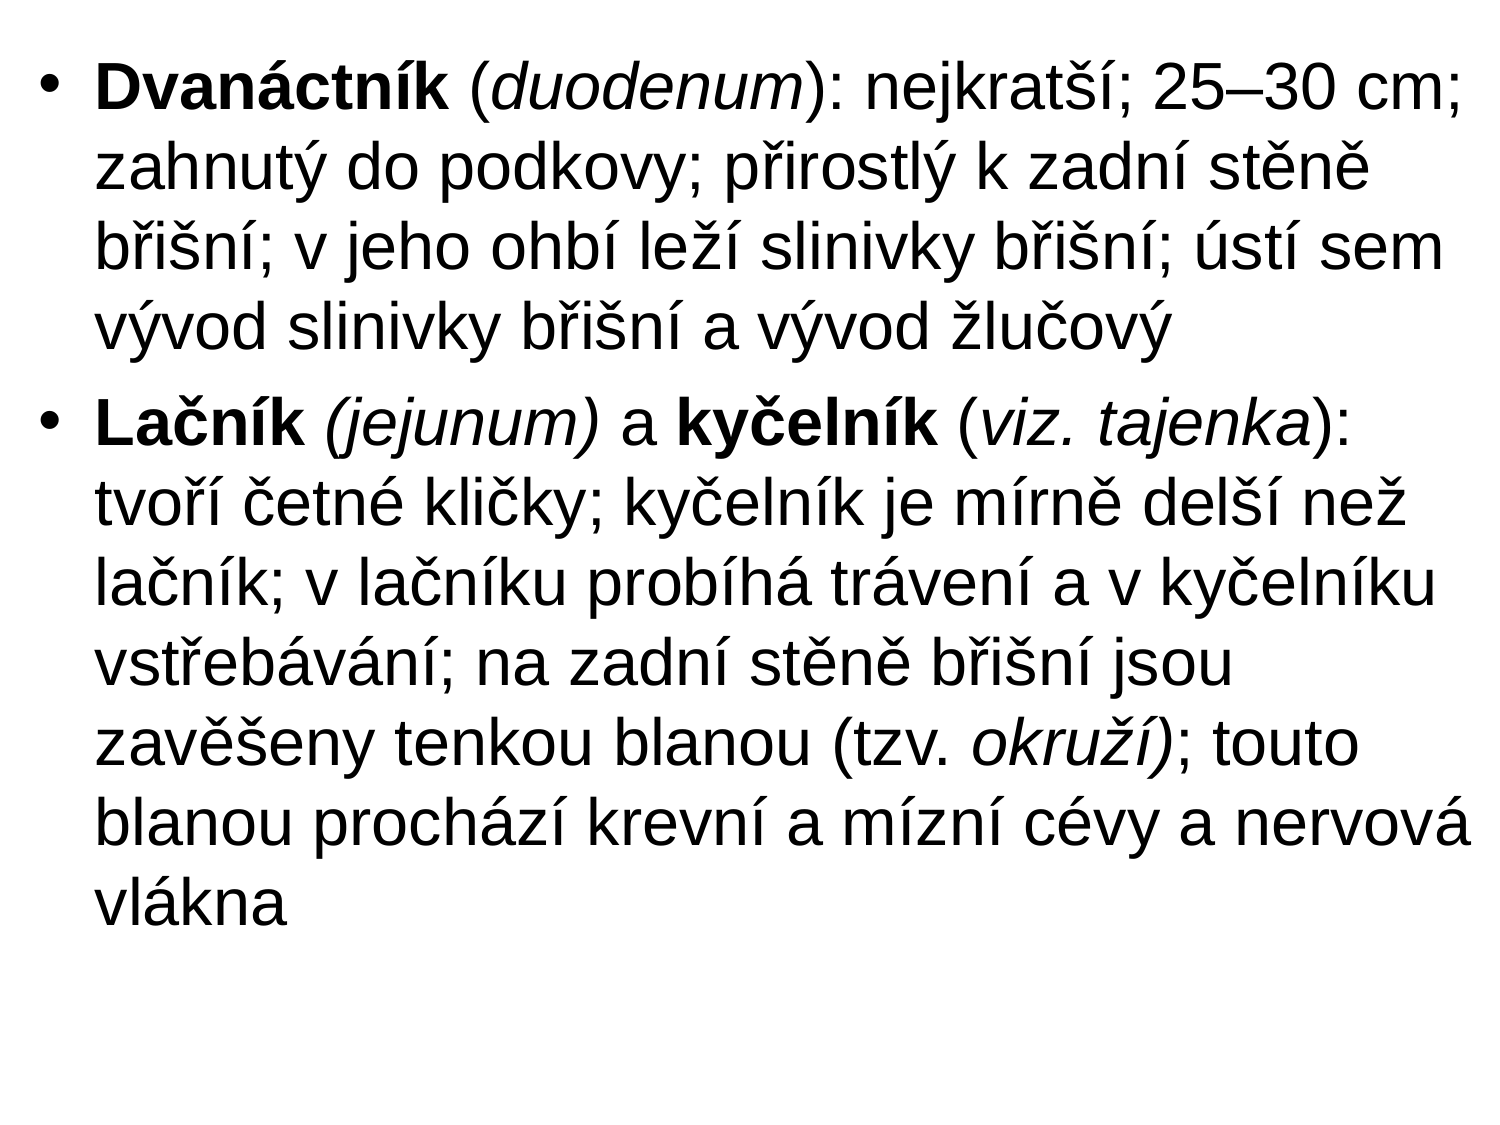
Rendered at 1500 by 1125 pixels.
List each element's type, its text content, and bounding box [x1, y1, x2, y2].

list Dvanáctník (duodenum): nejkratší; 25–30 cm; zahnutý do podkovy; přirostlý k zadní stěně břišní; v jeho ohbí leží slinivky břišní; ústí sem vývod slinivky břišní a vývod žlučový Lačník (jejunum) a kyčelník (viz. tajenka): tvoří četné kličky; kyčelník je mírně delší než lačník; v lačníku probíhá trávení a v kyčelníku vstřebávání; na zadní stěně břišní jsou zavěšeny tenkou blanou (tzv. okruží); touto blanou prochází krevní a mízní cévy a nervová vlákna [23, 35, 1500, 1043]
